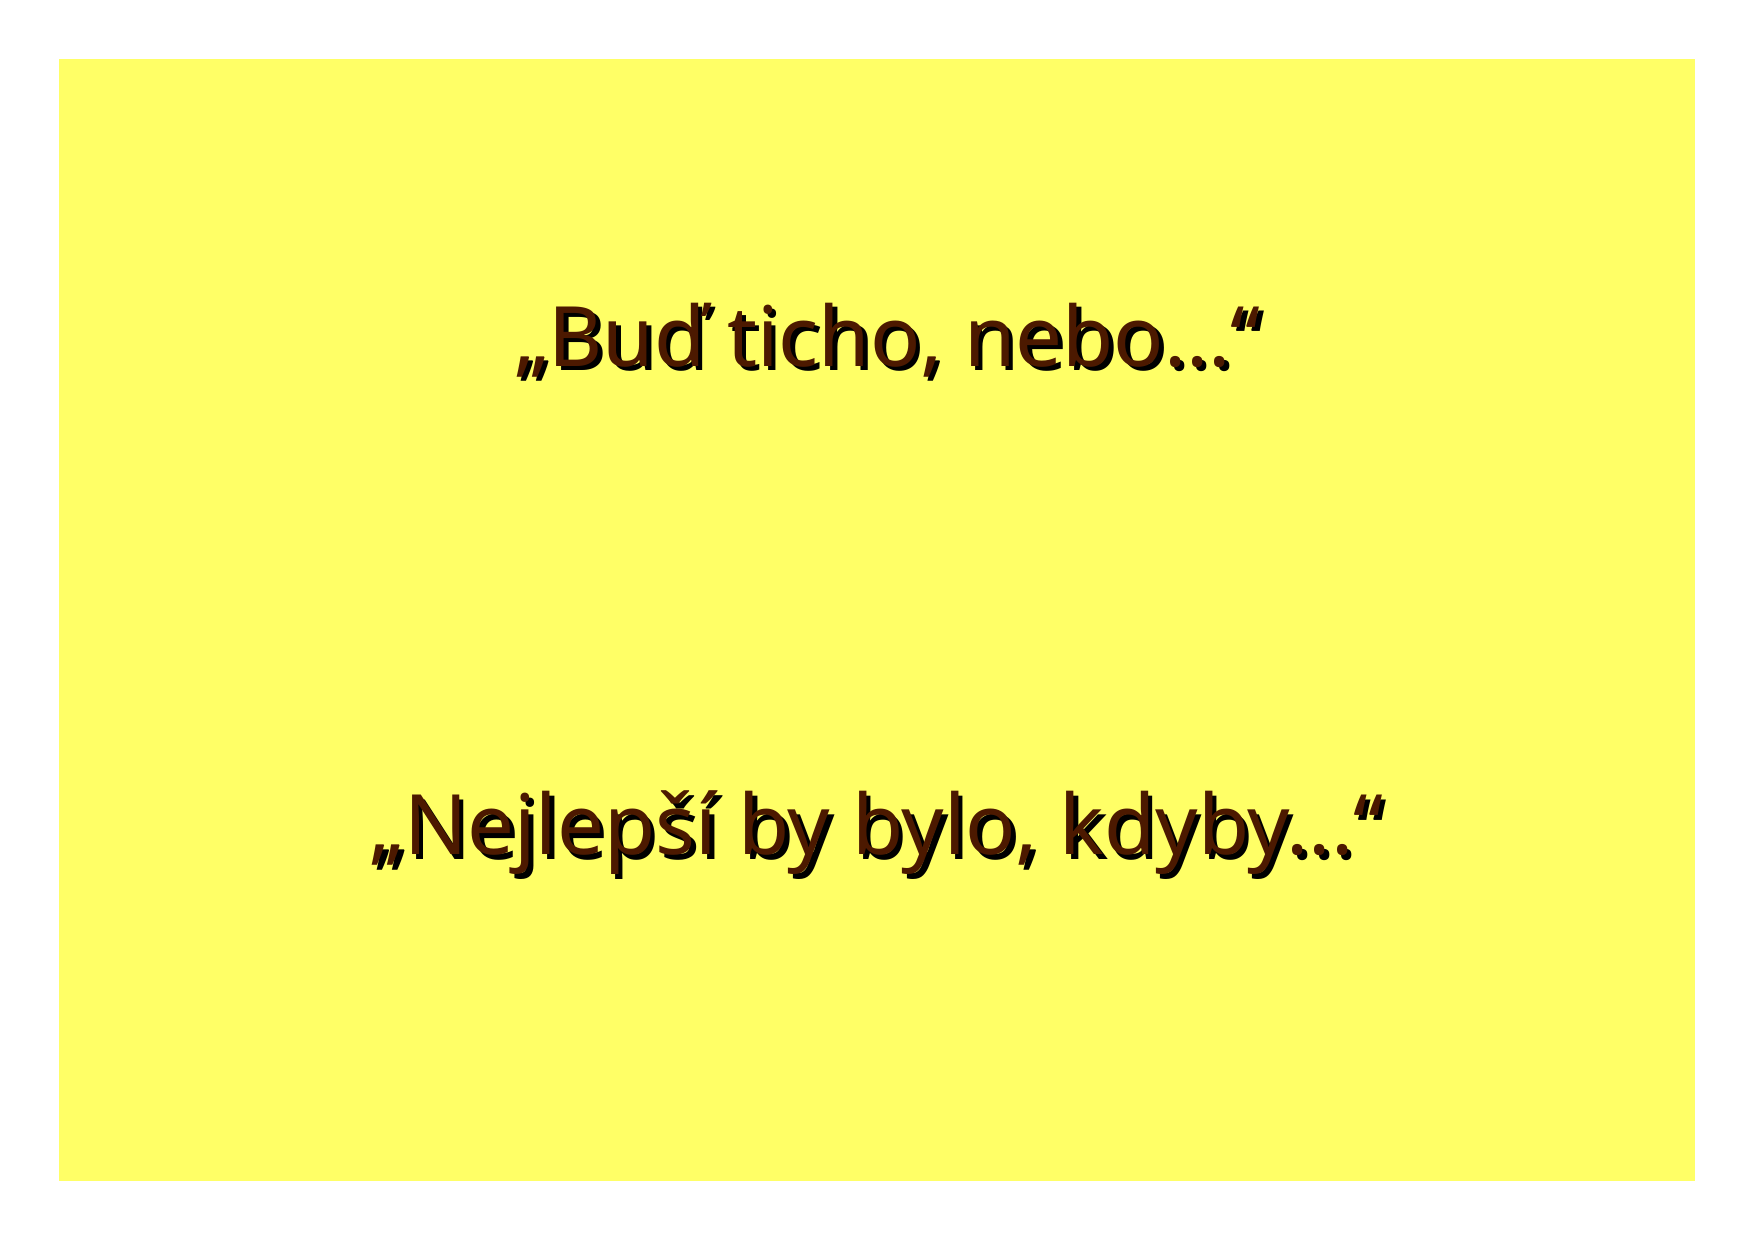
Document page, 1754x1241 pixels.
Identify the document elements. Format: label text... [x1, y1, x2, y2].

subtitle „Nejlepší by bylo, kdyby...“ [140, 590, 1614, 1055]
title „Buď ticho, nebo...“ [151, 236, 1625, 432]
